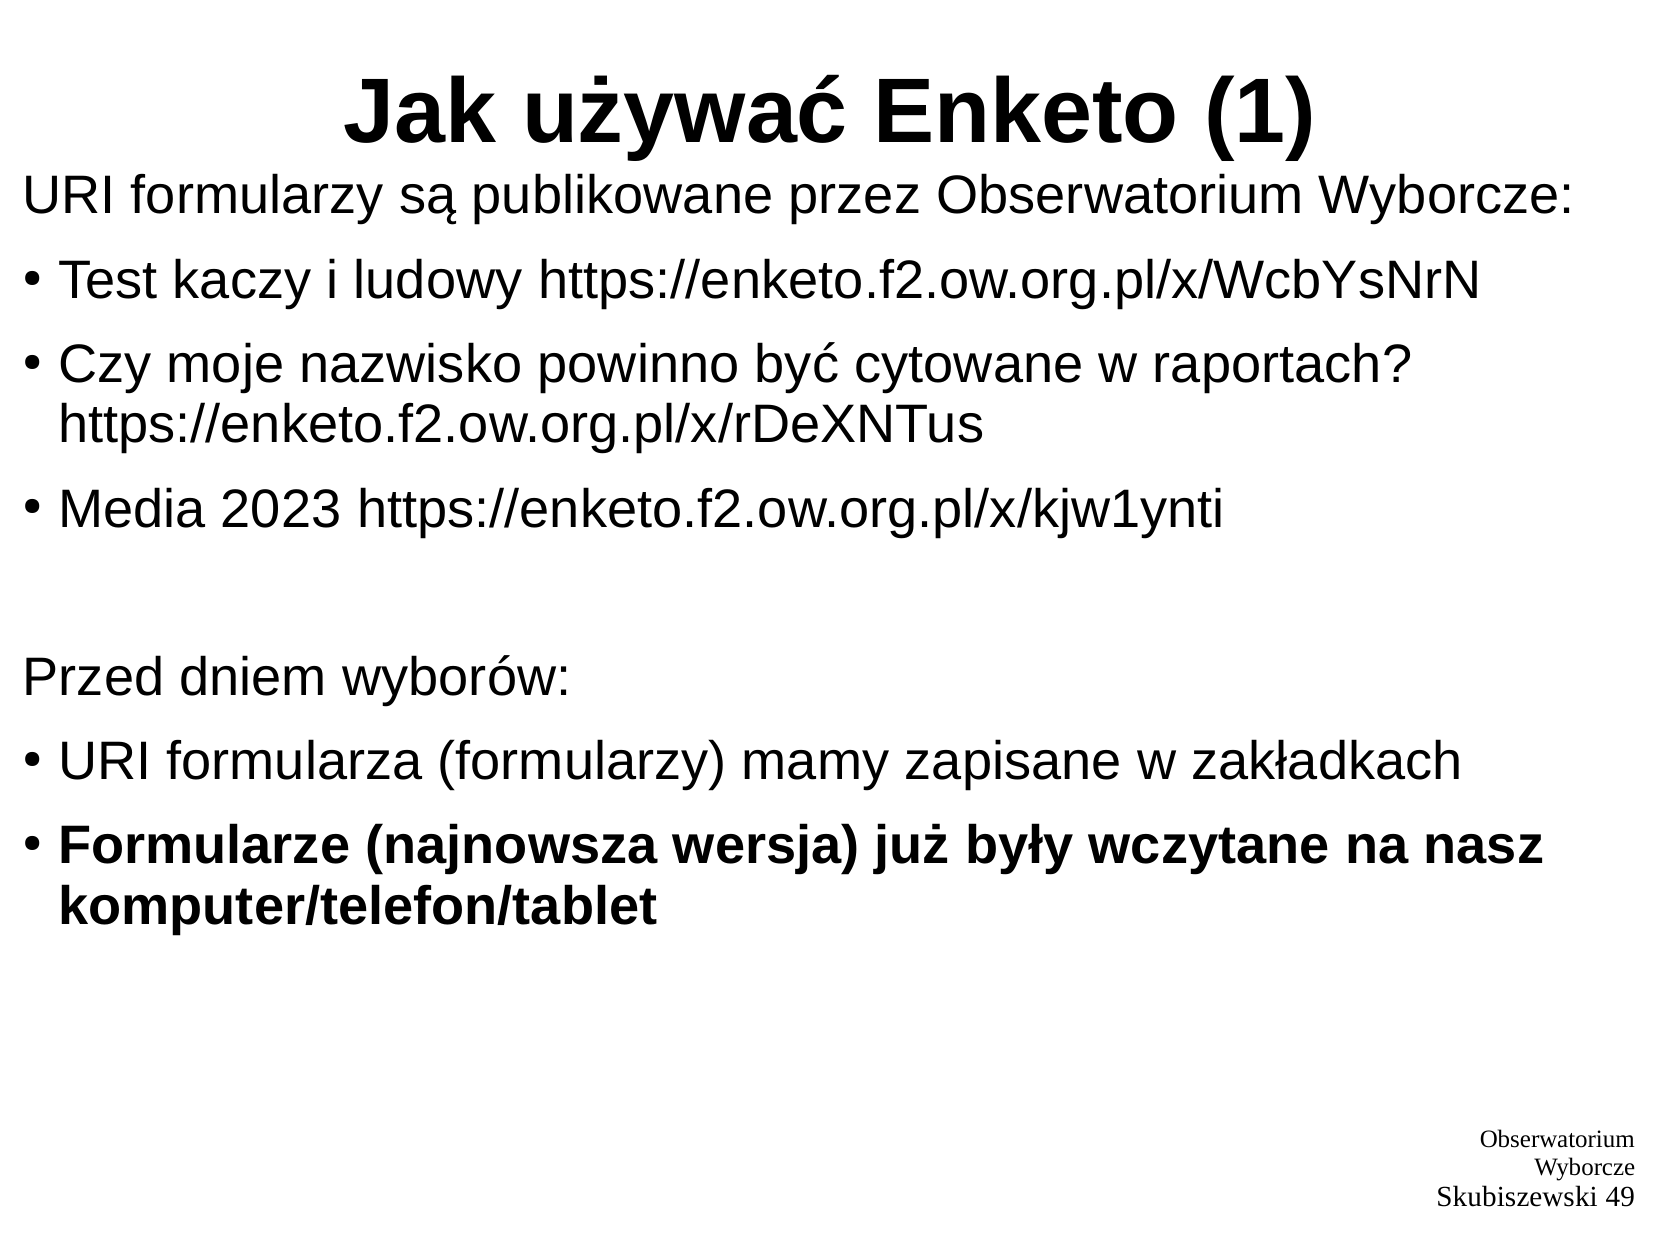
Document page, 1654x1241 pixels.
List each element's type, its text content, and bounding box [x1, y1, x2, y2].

list URI formularzy są publikowane przez Obserwatorium Wyborcze: Test kaczy i ludowy https://enketo.f2.ow.org.pl/x/WcbYsNrN Czy moje nazwisko powinno być cytowane w raportach?https://enketo.f2.ow.org.pl/x/rDeXNTus Media 2023 https://enketo.f2.ow.org.pl/x/kjw1ynti Przed dniem wyborów: URI formularza (formularzy) mamy zapisane w zakładkach Formularze (najnowsza wersja) już były wczytane na nasz komputer/telefon/tablet [22, 165, 1606, 1221]
title Jak używać Enketo (1) [86, 60, 1575, 165]
